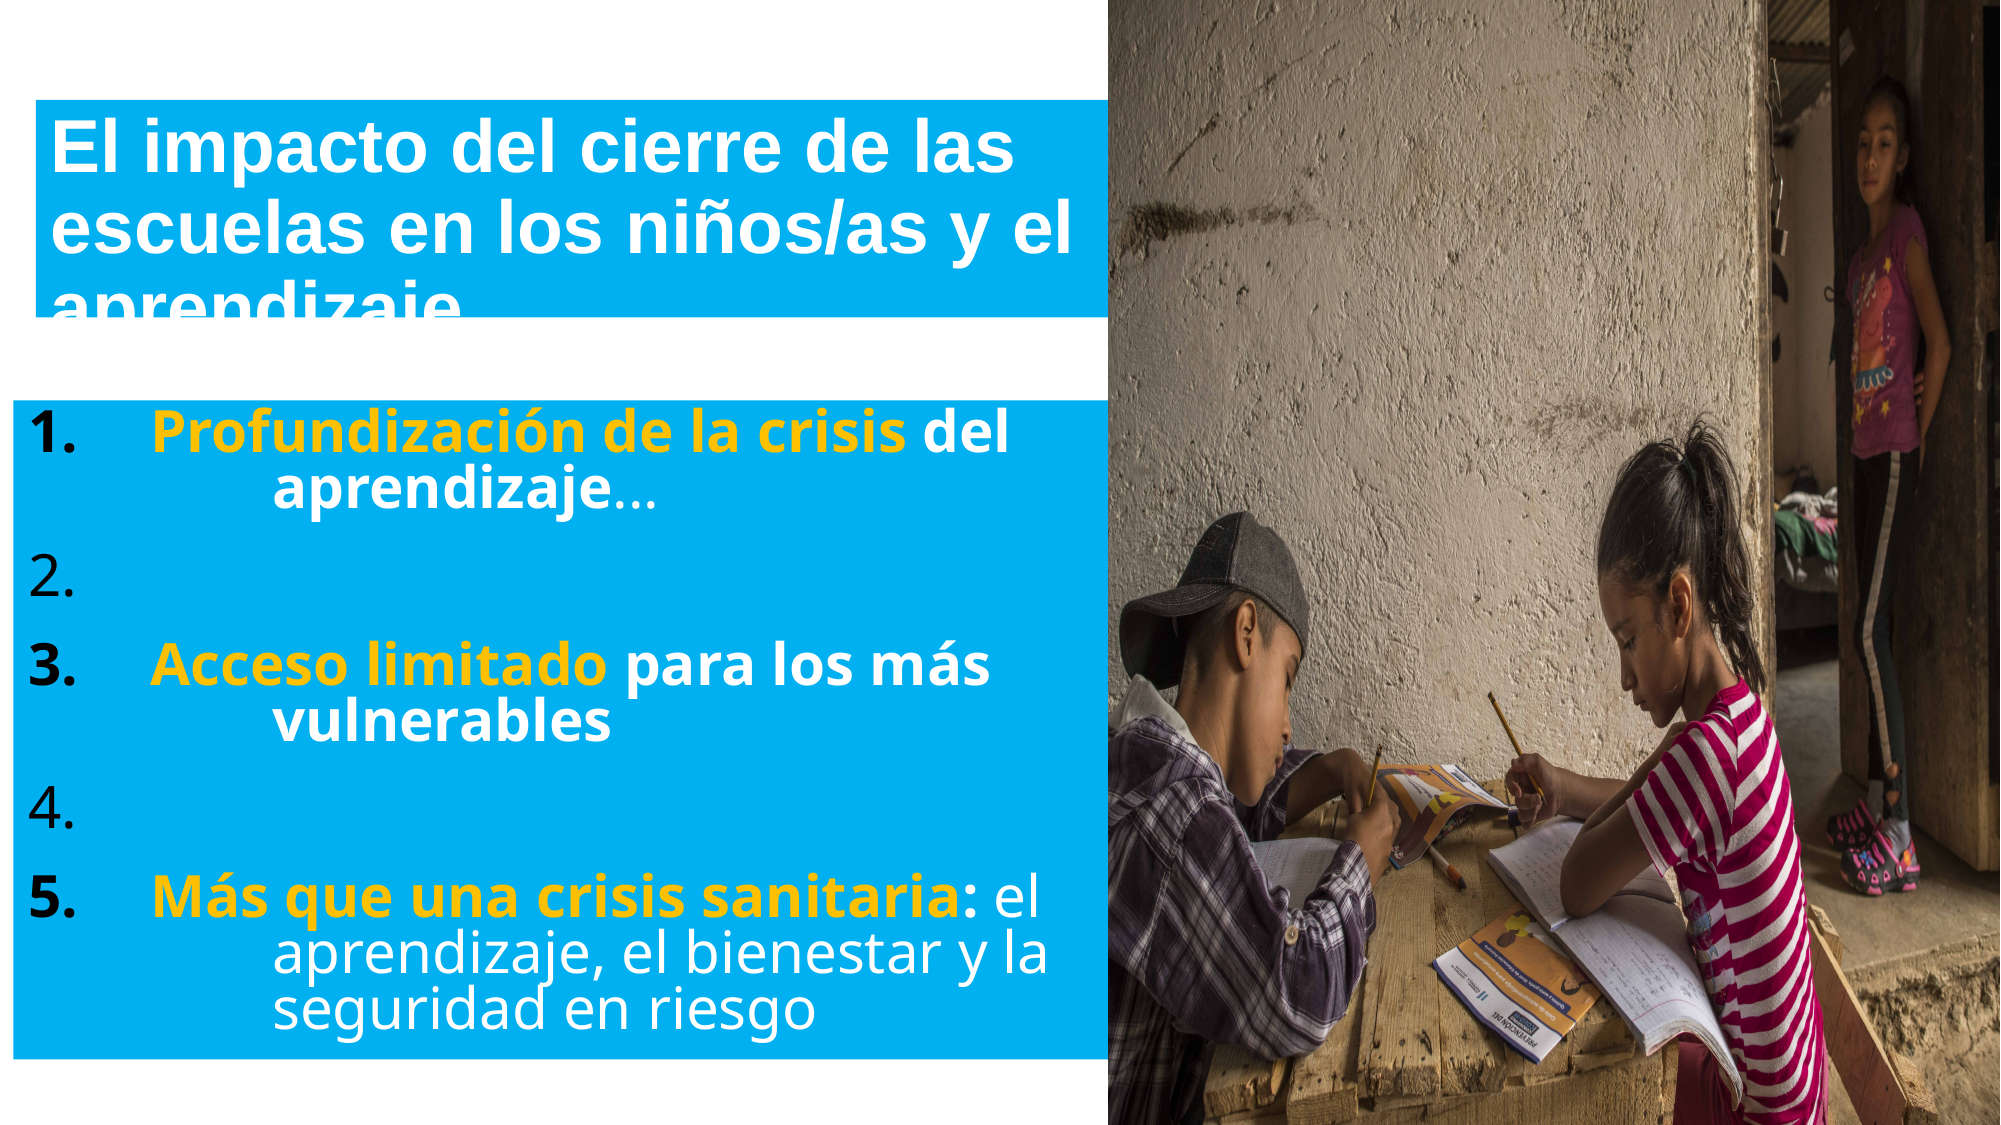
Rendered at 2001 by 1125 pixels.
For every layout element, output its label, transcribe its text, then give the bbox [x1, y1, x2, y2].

list Profundización de la crisis del aprendizaje... Acceso limitado para los más vulnerables Más que una crisis sanitaria: el aprendizaje, el bienestar y la seguridad en riesgo [13, 400, 1108, 1060]
picture [1108, 0, 2000, 1125]
title El impacto del cierre de las escuelas en los niños/as y el aprendizaje [35, 99, 1108, 318]
